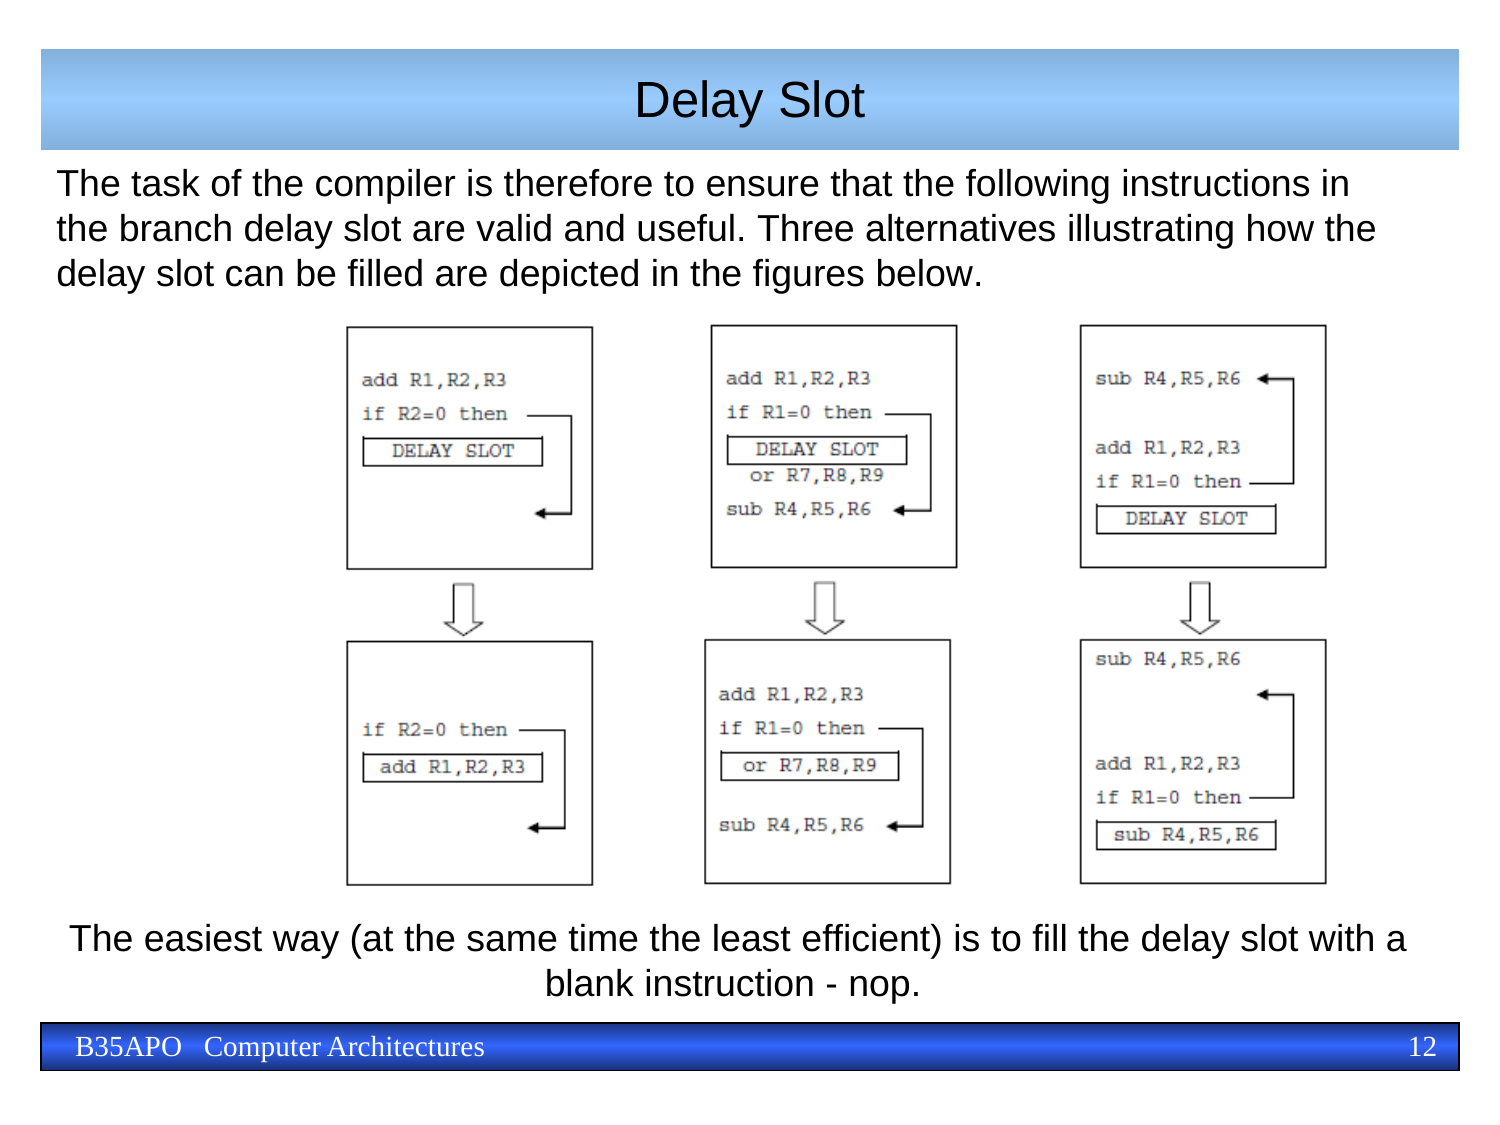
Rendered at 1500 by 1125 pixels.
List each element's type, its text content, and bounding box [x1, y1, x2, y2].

text_box The easiest way (at the same time the least efficient) is to fill the delay slot with a blank instruction - nop. [41, 906, 1436, 1012]
text_box The task of the compiler is therefore to ensure that the following instructions in the branch delay slot are valid and useful. Three alternatives illustrating how the delay slot can be filled are depicted in the figures below. [41, 151, 1412, 310]
picture [329, 309, 1343, 906]
title Delay Slot [41, 49, 1459, 150]
